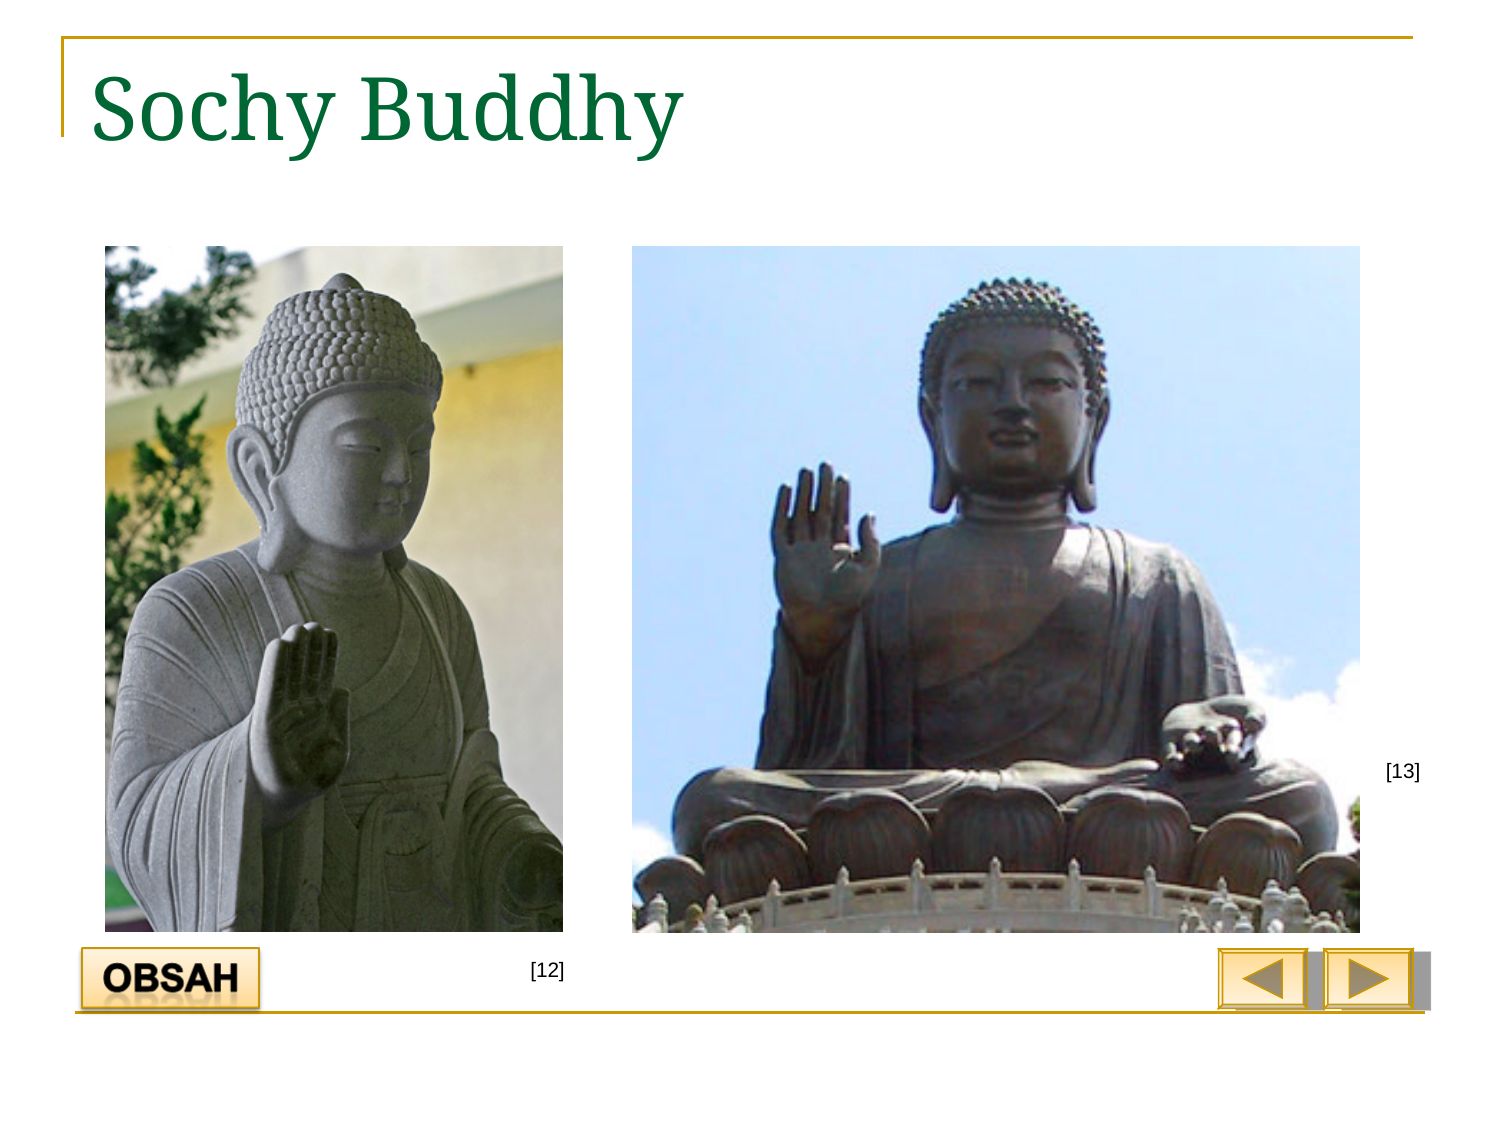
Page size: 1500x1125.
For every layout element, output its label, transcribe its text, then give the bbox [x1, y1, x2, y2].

picture [69, 938, 272, 1055]
text_box [12] [515, 949, 598, 990]
text_box [13] [1371, 750, 1476, 791]
text_box [1220, 949, 1308, 1009]
text_box [1325, 949, 1413, 1009]
picture [632, 246, 1360, 933]
text_box [105, 246, 563, 932]
title Sochy Buddhy [75, 45, 1426, 233]
